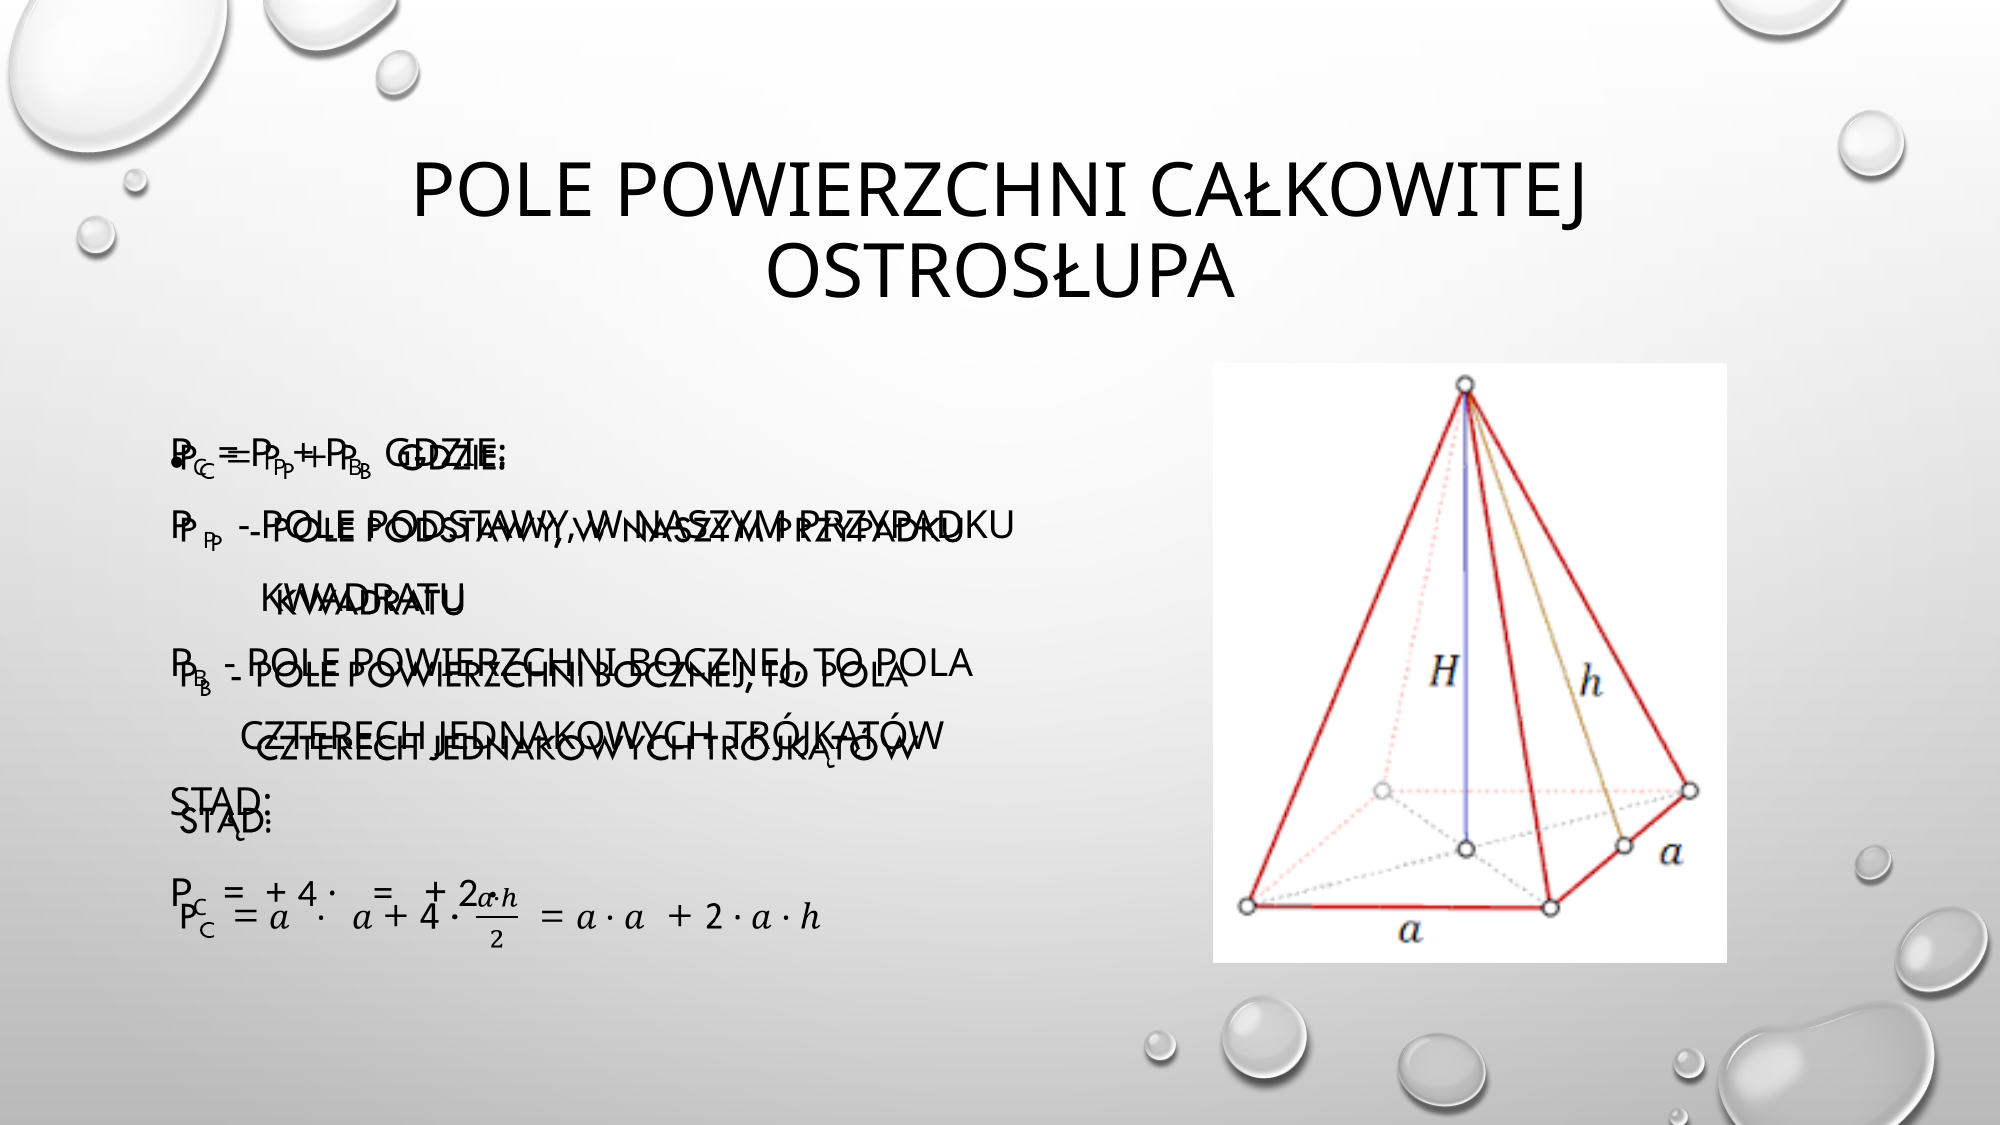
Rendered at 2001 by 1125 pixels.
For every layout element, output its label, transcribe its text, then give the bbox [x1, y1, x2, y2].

title Pole powierzchni całkowitej ostrosłupa [149, 101, 1851, 364]
picture [0, 0, 2000, 1125]
list [154, 420, 1053, 963]
